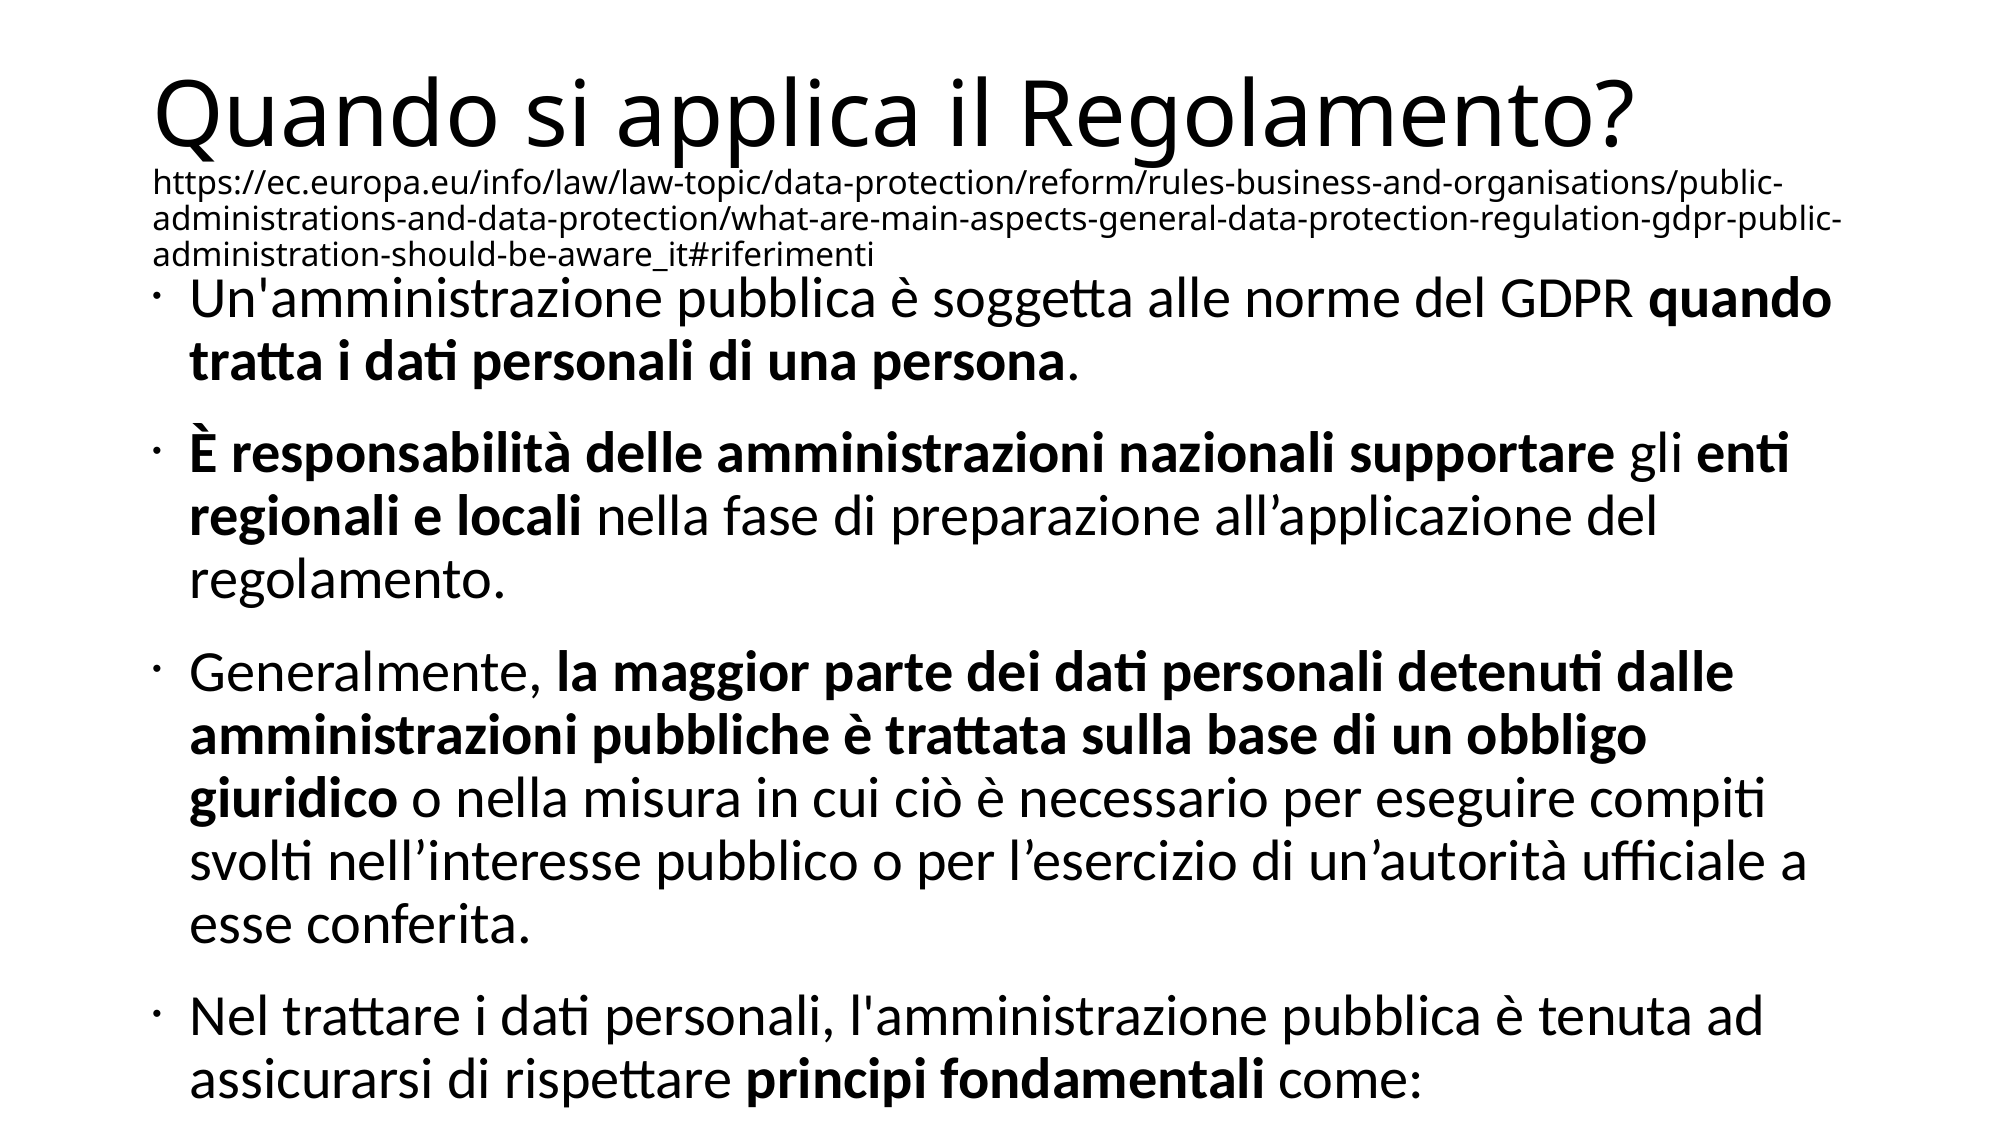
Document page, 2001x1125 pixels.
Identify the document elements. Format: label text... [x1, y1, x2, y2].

list Un'amministrazione pubblica è soggetta alle norme del GDPR quando tratta i dati personali di una persona. È responsabilità delle amministrazioni nazionali supportare gli enti regionali e locali nella fase di preparazione all’applicazione del regolamento. Generalmente, la maggior parte dei dati personali detenuti dalle amministrazioni pubbliche è trattata sulla base di un obbligo giuridico o nella misura in cui ciò è necessario per eseguire compiti svolti nell’interesse pubblico o per l’esercizio di un’autorità ufficiale a esse conferita. Nel trattare i dati personali, l'amministrazione pubblica è tenuta ad assicurarsi di rispettare principi fondamentali come: trattamento corretto e lecito; limitazione delle finalità; minimizzazione e conservazione dei dati (principio di adeguatezza, pertinenza e riferimento ai limiti ai dati) In caso di trattamento su base giuridica, la legge in questione deve già garantire che tali principi siano osservati (ad esempio i tipi di dati, il periodo di conservazione e le misure di salvaguardia adeguate).Prima di trattare i dati personali, è necessario informare le persone in merito al trattamento: le sue finalità, i tipi di dati raccolti, i destinatari e i loro diritti di protezione dei dati. [137, 259, 1863, 1107]
title Quando si applica il Regolamento? https://ec.europa.eu/info/law/law-topic/data-protection/reform/rules-business-and-organisations/public-administrations-and-data-protection/what-are-main-aspects-general-data-protection-regulation-gdpr-public-administration-should-be-aware_it#riferimenti [137, 59, 1863, 259]
